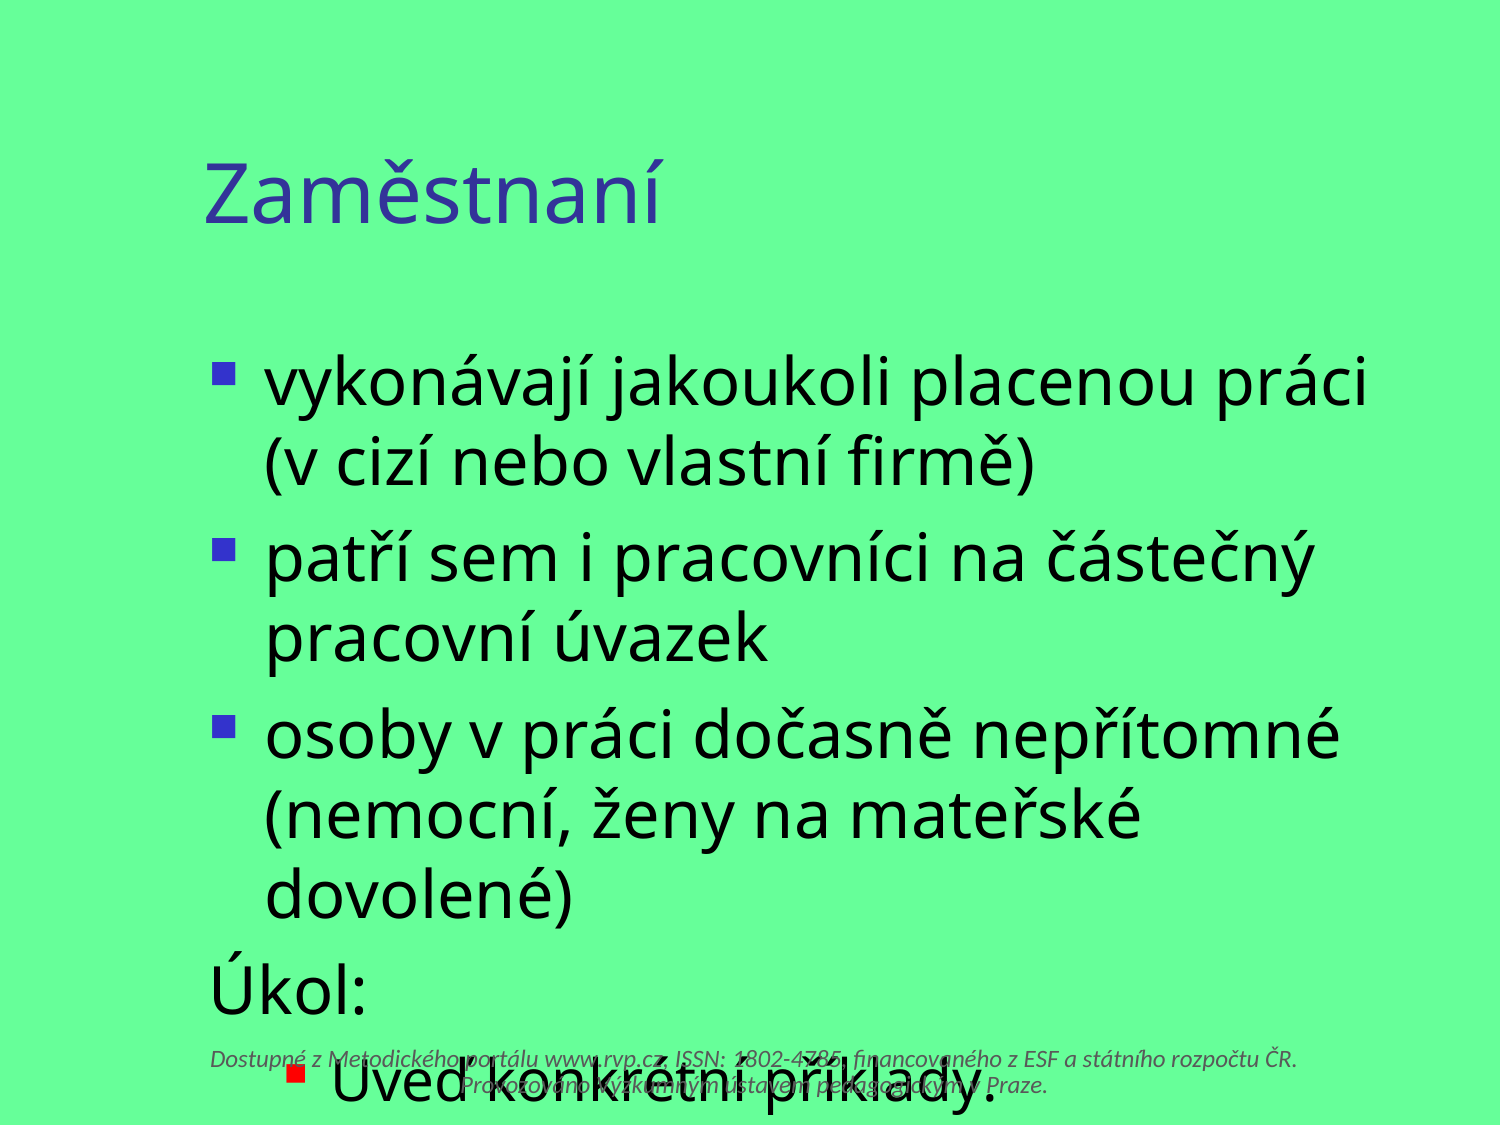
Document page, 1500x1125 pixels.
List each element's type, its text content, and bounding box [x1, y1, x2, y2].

title Zaměstnaní [188, 7, 1468, 248]
list vykonávají jakoukoli placenou práci (v cizí nebo vlastní firmě) patří sem i pracovníci na částečný pracovní úvazek osoby v práci dočasně nepřítomné (nemocní, ženy na mateřské dovolené) Úkol: Uveď konkrétní příklady. [193, 331, 1469, 1095]
text_box Dostupné z Metodického portálu www.rvp.cz, ISSN: 1802-4785, financovaného z ESF a státního rozpočtu ČR. Provozováno Výzkumným ústavem pedagogickým v Praze. [133, 1042, 1377, 1103]
